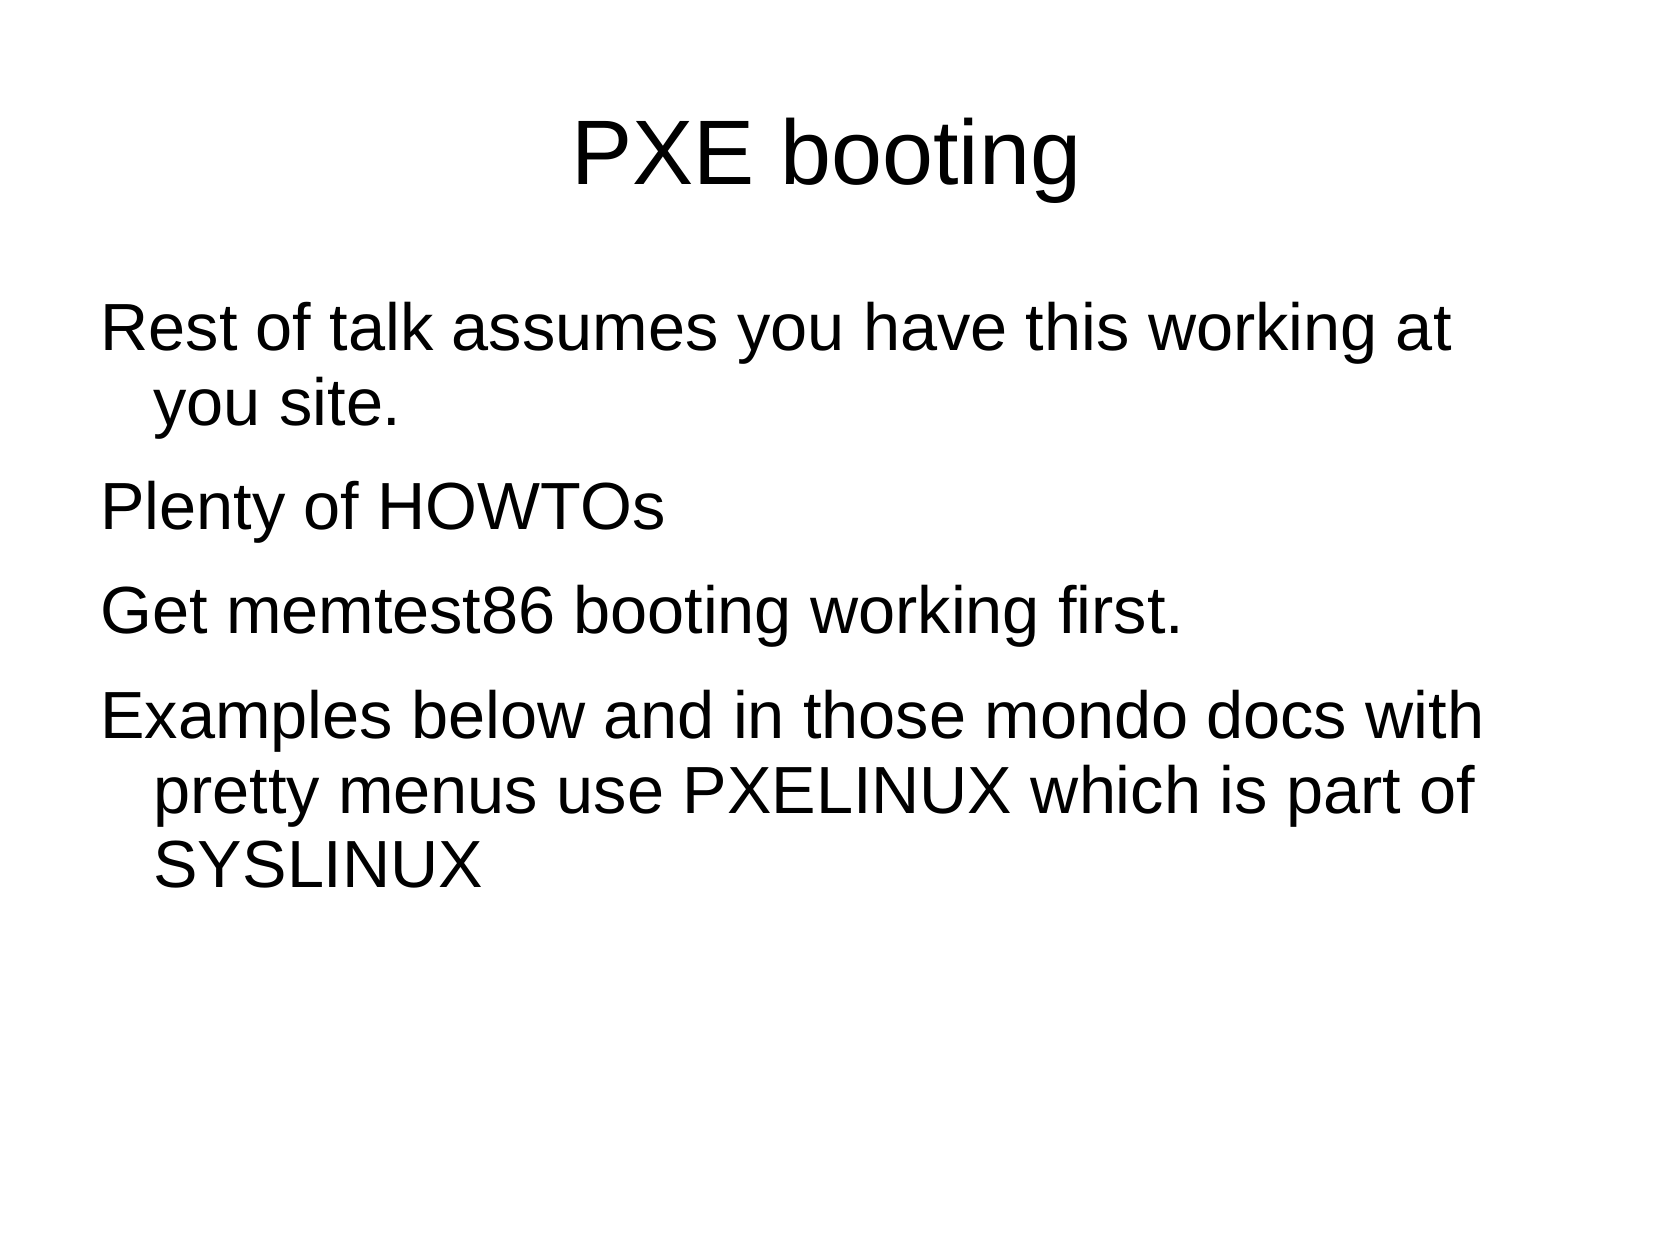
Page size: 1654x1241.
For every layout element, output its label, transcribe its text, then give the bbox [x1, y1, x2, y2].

list Rest of talk assumes you have this working at you site. Plenty of HOWTOs Get memtest86 booting working first. Examples below and in those mondo docs with pretty menus use PXELINUX which is part of SYSLINUX [82, 290, 1571, 1094]
title PXE booting [82, 56, 1571, 250]
